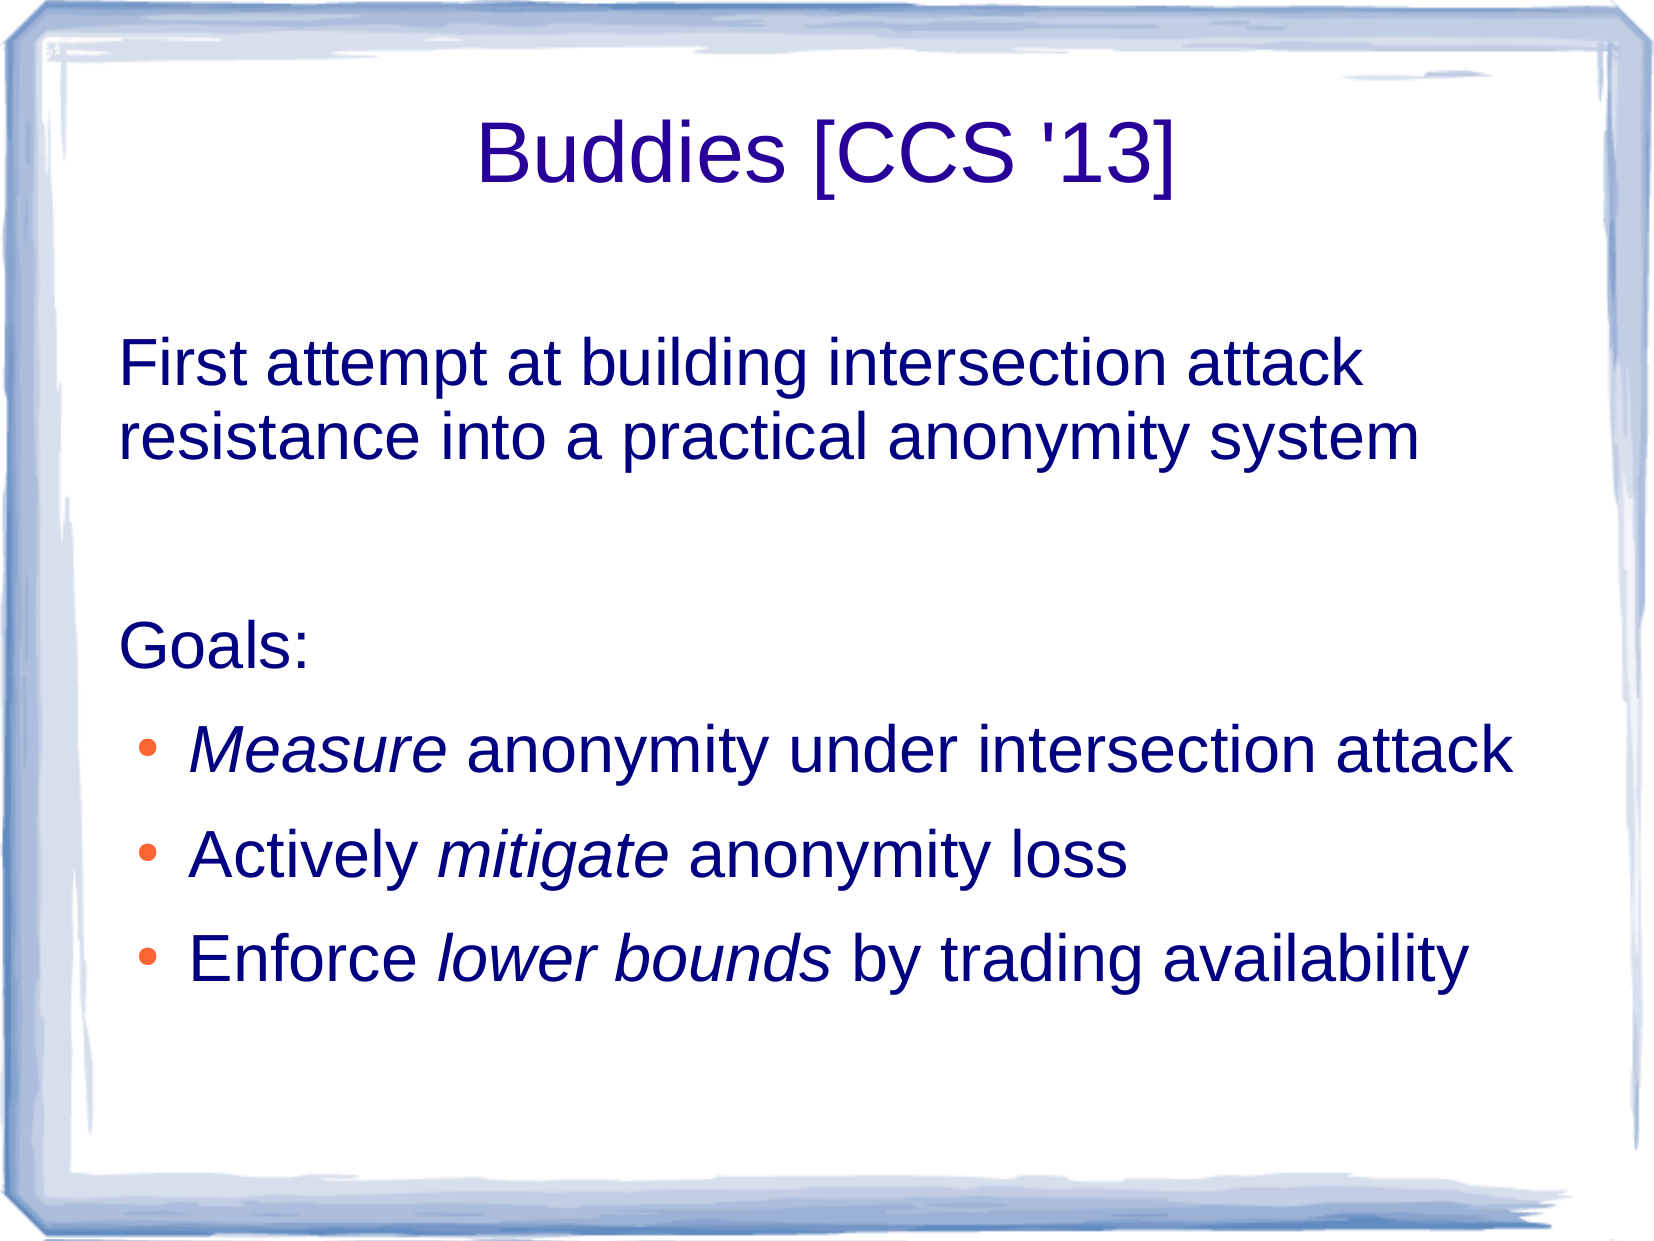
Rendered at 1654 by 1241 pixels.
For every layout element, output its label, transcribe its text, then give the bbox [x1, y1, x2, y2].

list First attempt at building intersection attack resistance into a practical anonymity system Goals: Measure anonymity under intersection attack Actively mitigate anonymity loss Enforce lower bounds by trading availability [118, 324, 1571, 1099]
title Buddies [CCS '13] [82, 49, 1571, 257]
picture [0, 0, 1654, 1241]
